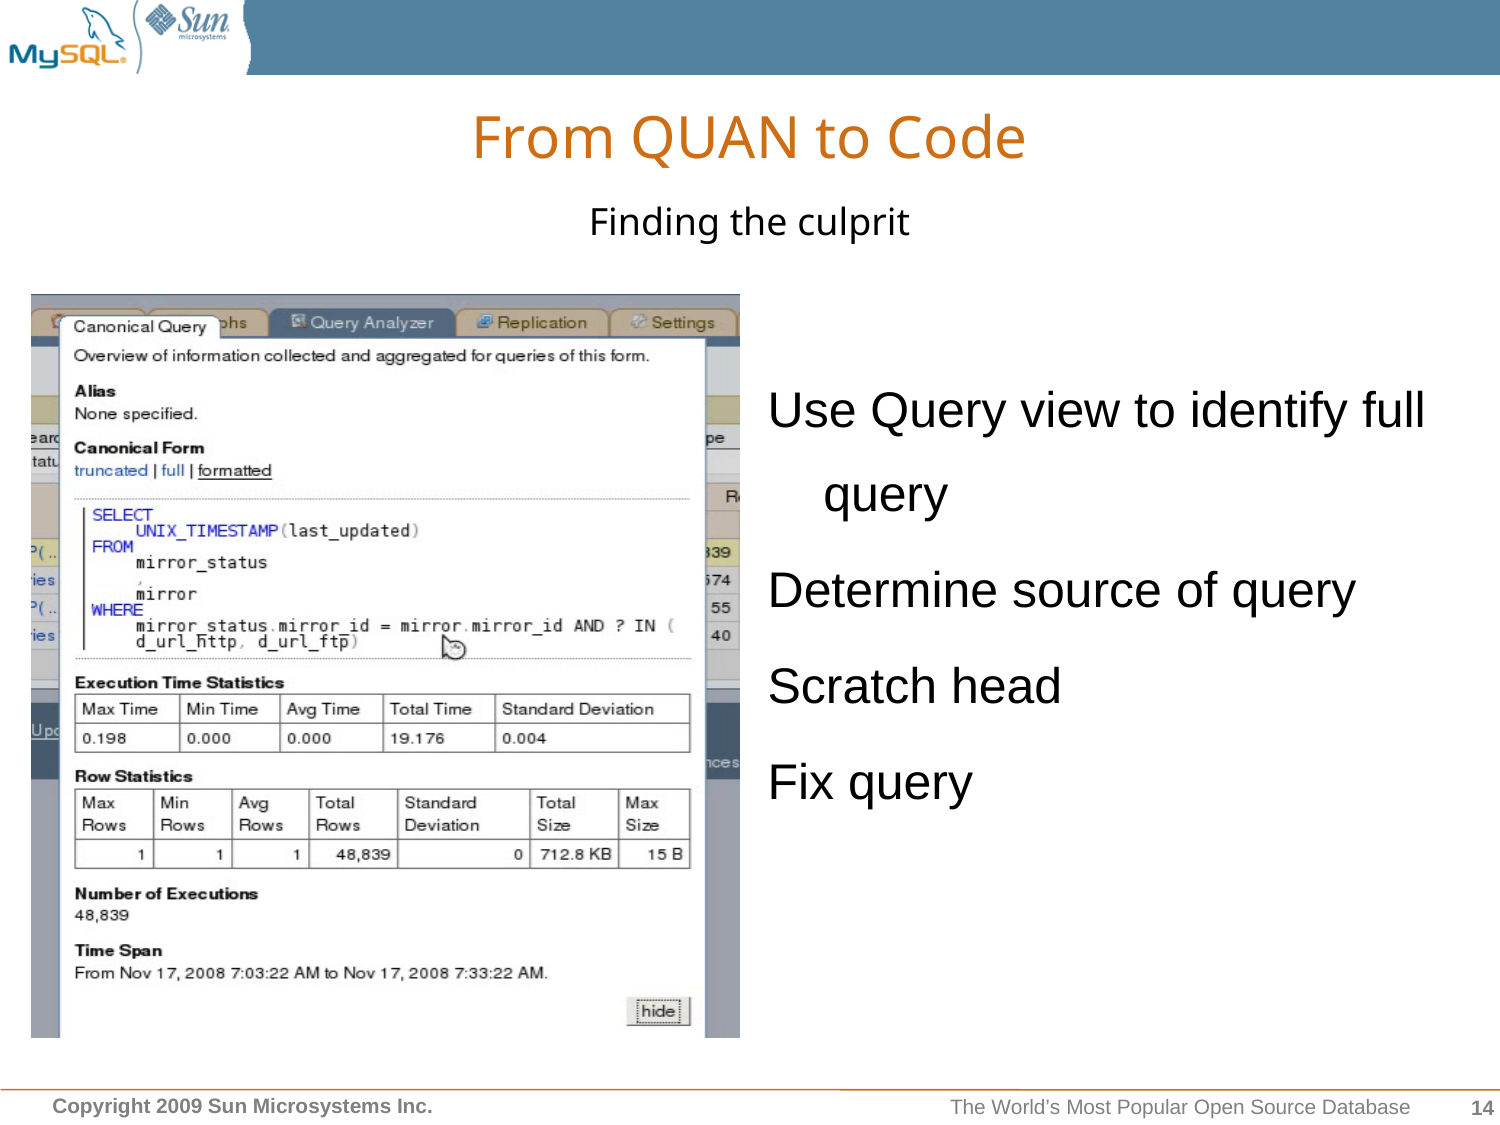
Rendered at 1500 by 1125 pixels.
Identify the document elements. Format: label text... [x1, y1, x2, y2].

list Use Query view to identify full query Determine source of query Scratch head Fix query [767, 354, 1477, 1034]
title From QUAN to Code Finding the culprit [0, 78, 1500, 234]
picture [0, 0, 1500, 75]
picture [31, 294, 740, 1038]
